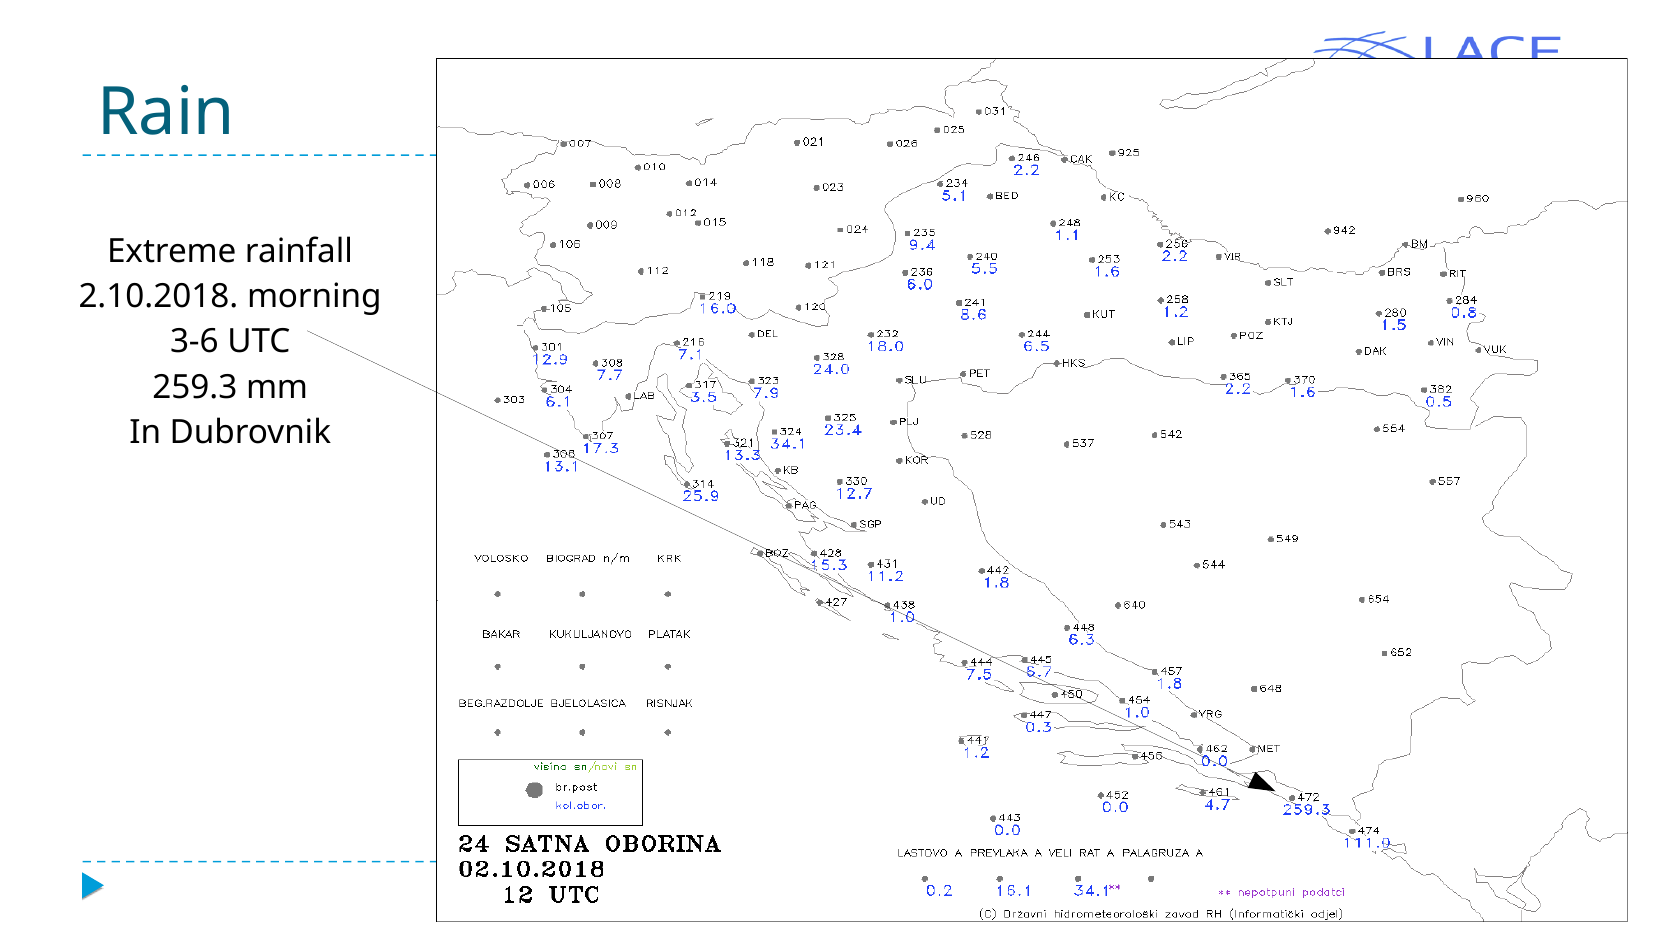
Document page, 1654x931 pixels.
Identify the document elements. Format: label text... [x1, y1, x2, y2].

picture [436, 20, 1628, 922]
title Rain [82, 20, 1300, 155]
subtitle Extreme rainfall 2.10.2018. morning 3-6 UTC 259.3 mm In Dubrovnik [47, 230, 414, 450]
